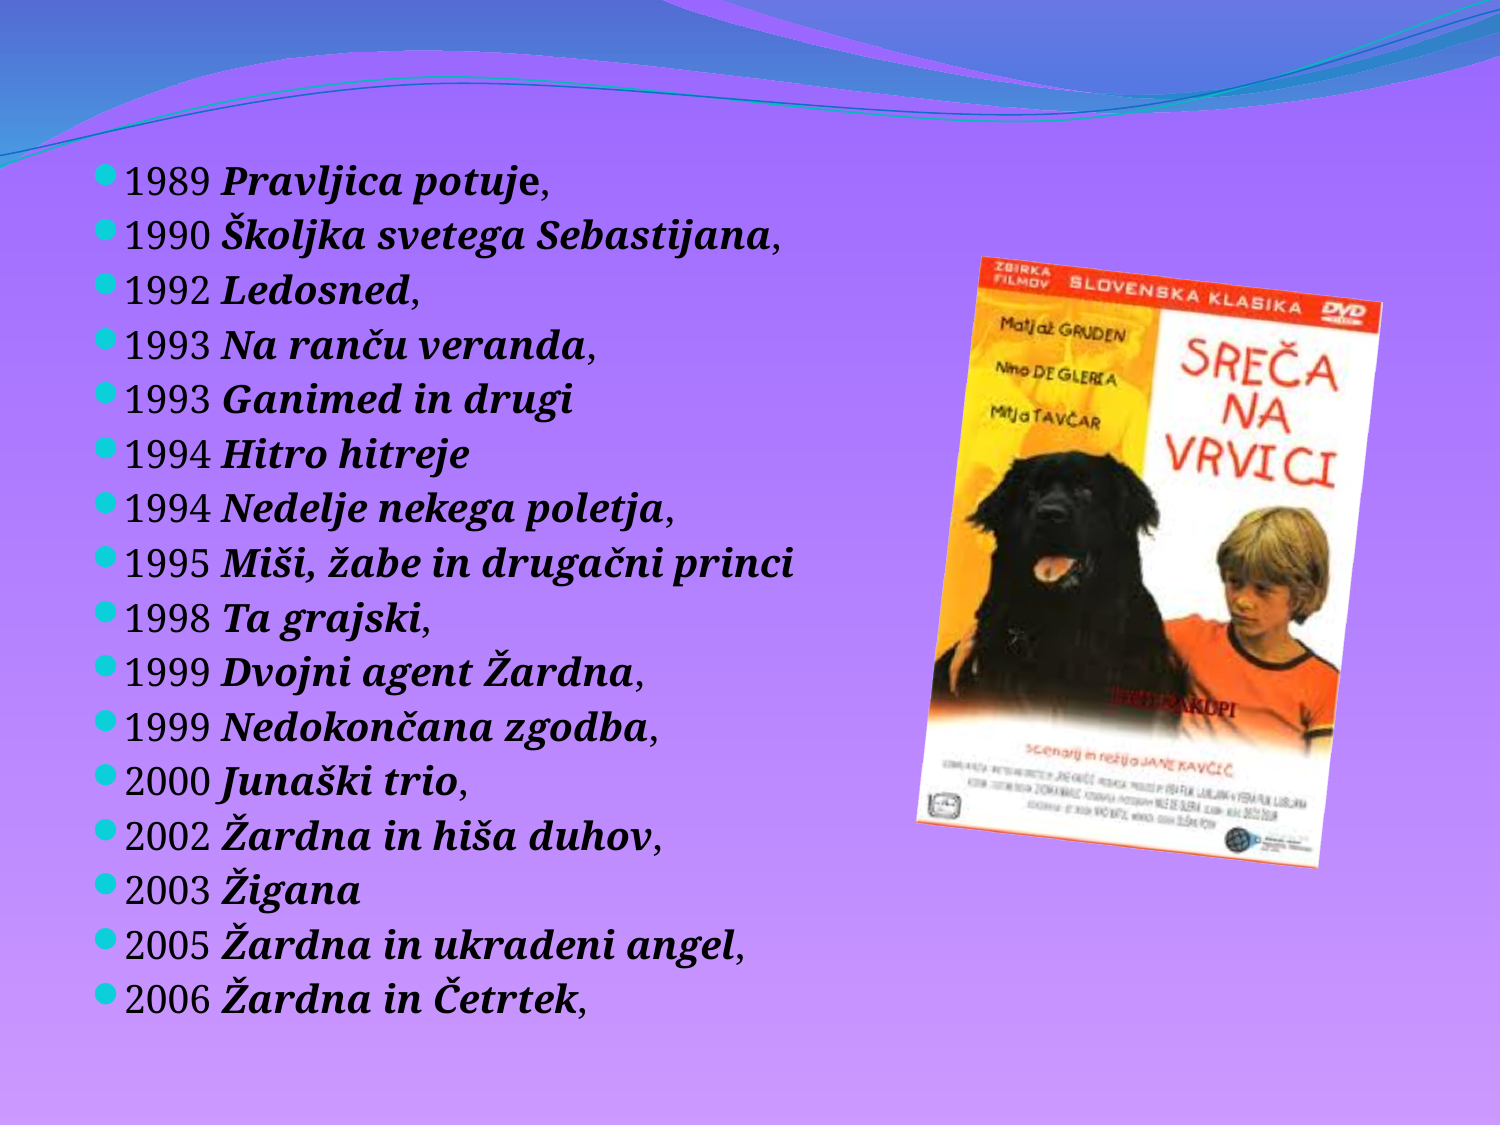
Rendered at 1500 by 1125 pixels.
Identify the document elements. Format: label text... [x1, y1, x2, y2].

picture [915, 255, 1383, 869]
list 1989 Pravljica potuje, 1990 Školjka svetega Sebastijana, 1992 Ledosned, 1993 Na ranču veranda, 1993 Ganimed in drugi 1994 Hitro hitreje 1994 Nedelje nekega poletja, 1995 Miši, žabe in drugačni princi 1998 Ta grajski, 1999 Dvojni agent Žardna, 1999 Nedokončana zgodba, 2000 Junaški trio, 2002 Žardna in hiša duhov, 2003 Žigana 2005 Žardna in ukradeni angel, 2006 Žardna in Četrtek, [76, 148, 1427, 1035]
